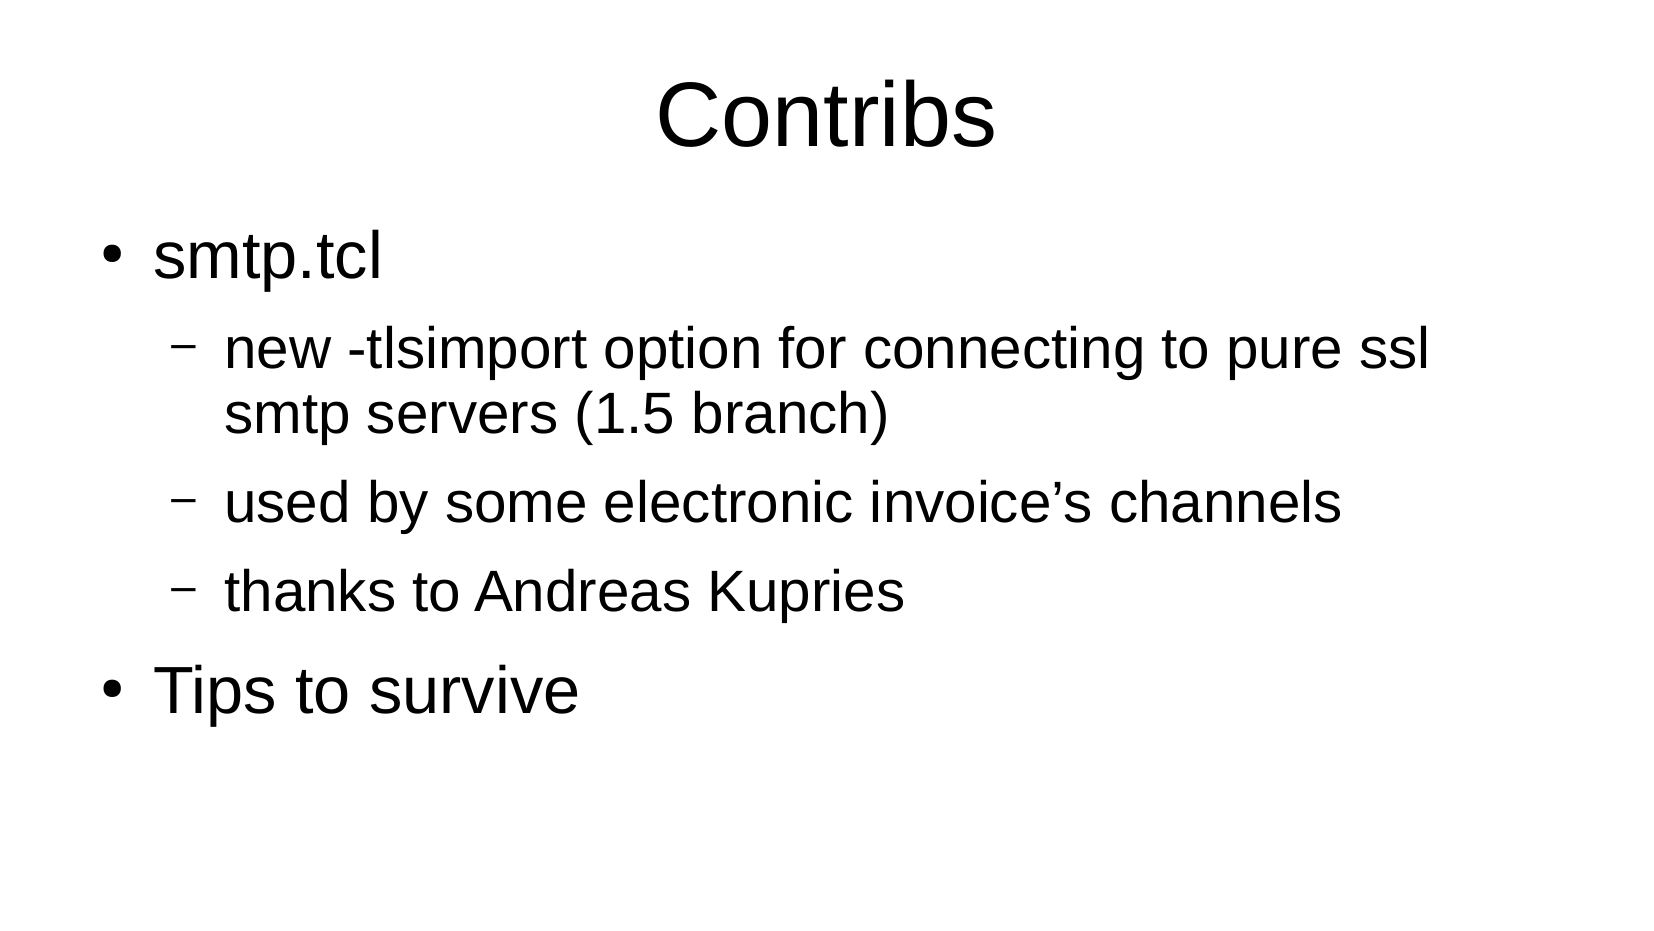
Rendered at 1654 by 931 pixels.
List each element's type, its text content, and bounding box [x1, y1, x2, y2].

list smtp.tcl new -tlsimport option for connecting to pure ssl smtp servers (1.5 branch) used by some electronic invoice’s channels thanks to Andreas Kupries Tips to survive [82, 217, 1571, 758]
title Contribs [82, 37, 1571, 193]
